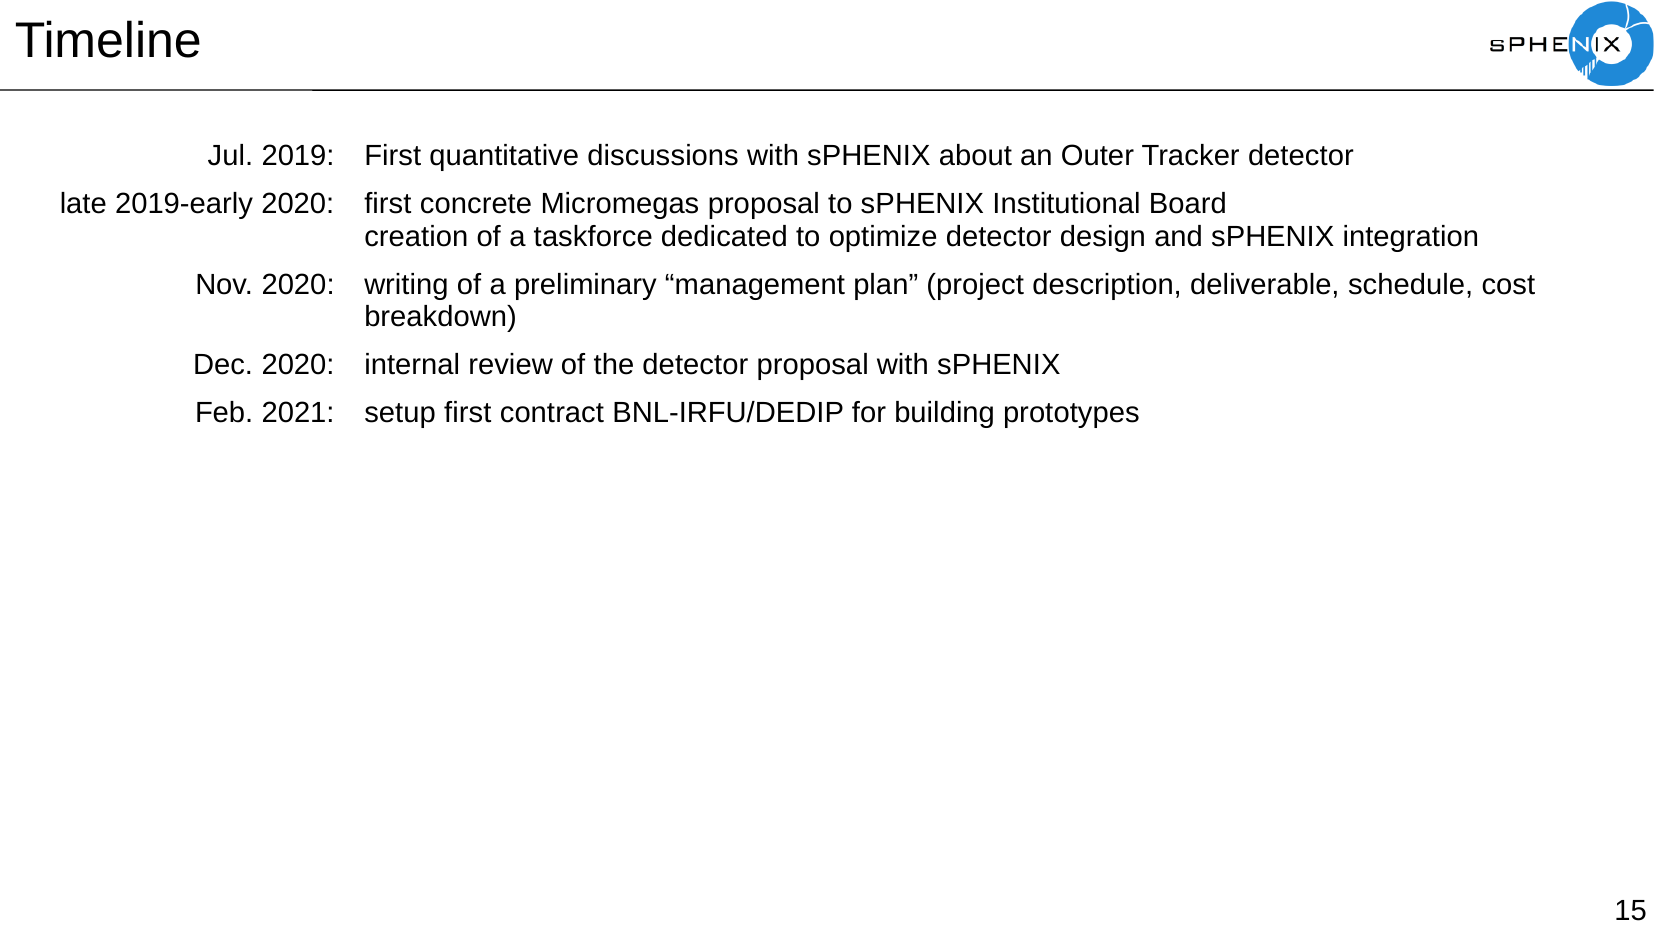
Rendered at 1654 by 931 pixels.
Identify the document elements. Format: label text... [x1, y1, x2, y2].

table_header First quantitative discussions with sPHENIX about an Outer Tracker detector [351, 133, 1611, 179]
table_cell first concrete Micromegas proposal to sPHENIX Institutional Board creation of a taskforce dedicated to optimize detector design and sPHENIX integration [351, 180, 1611, 259]
table_cell late 2019-early 2020: [5, 180, 349, 259]
table_cell internal review of the detector proposal with sPHENIX [351, 342, 1611, 388]
table_cell writing of a preliminary “management plan” (project description, deliverable, schedule, cost breakdown) [351, 261, 1611, 340]
table_header Jul. 2019: [5, 133, 349, 179]
table_cell Feb. 2021: [5, 389, 349, 435]
table_cell Nov. 2020: [5, 261, 349, 340]
table_cell setup first contract BNL-IRFU/DEDIP for building prototypes [351, 389, 1611, 435]
text_box Timeline [0, 0, 1654, 87]
table_cell Dec. 2020: [5, 342, 349, 388]
